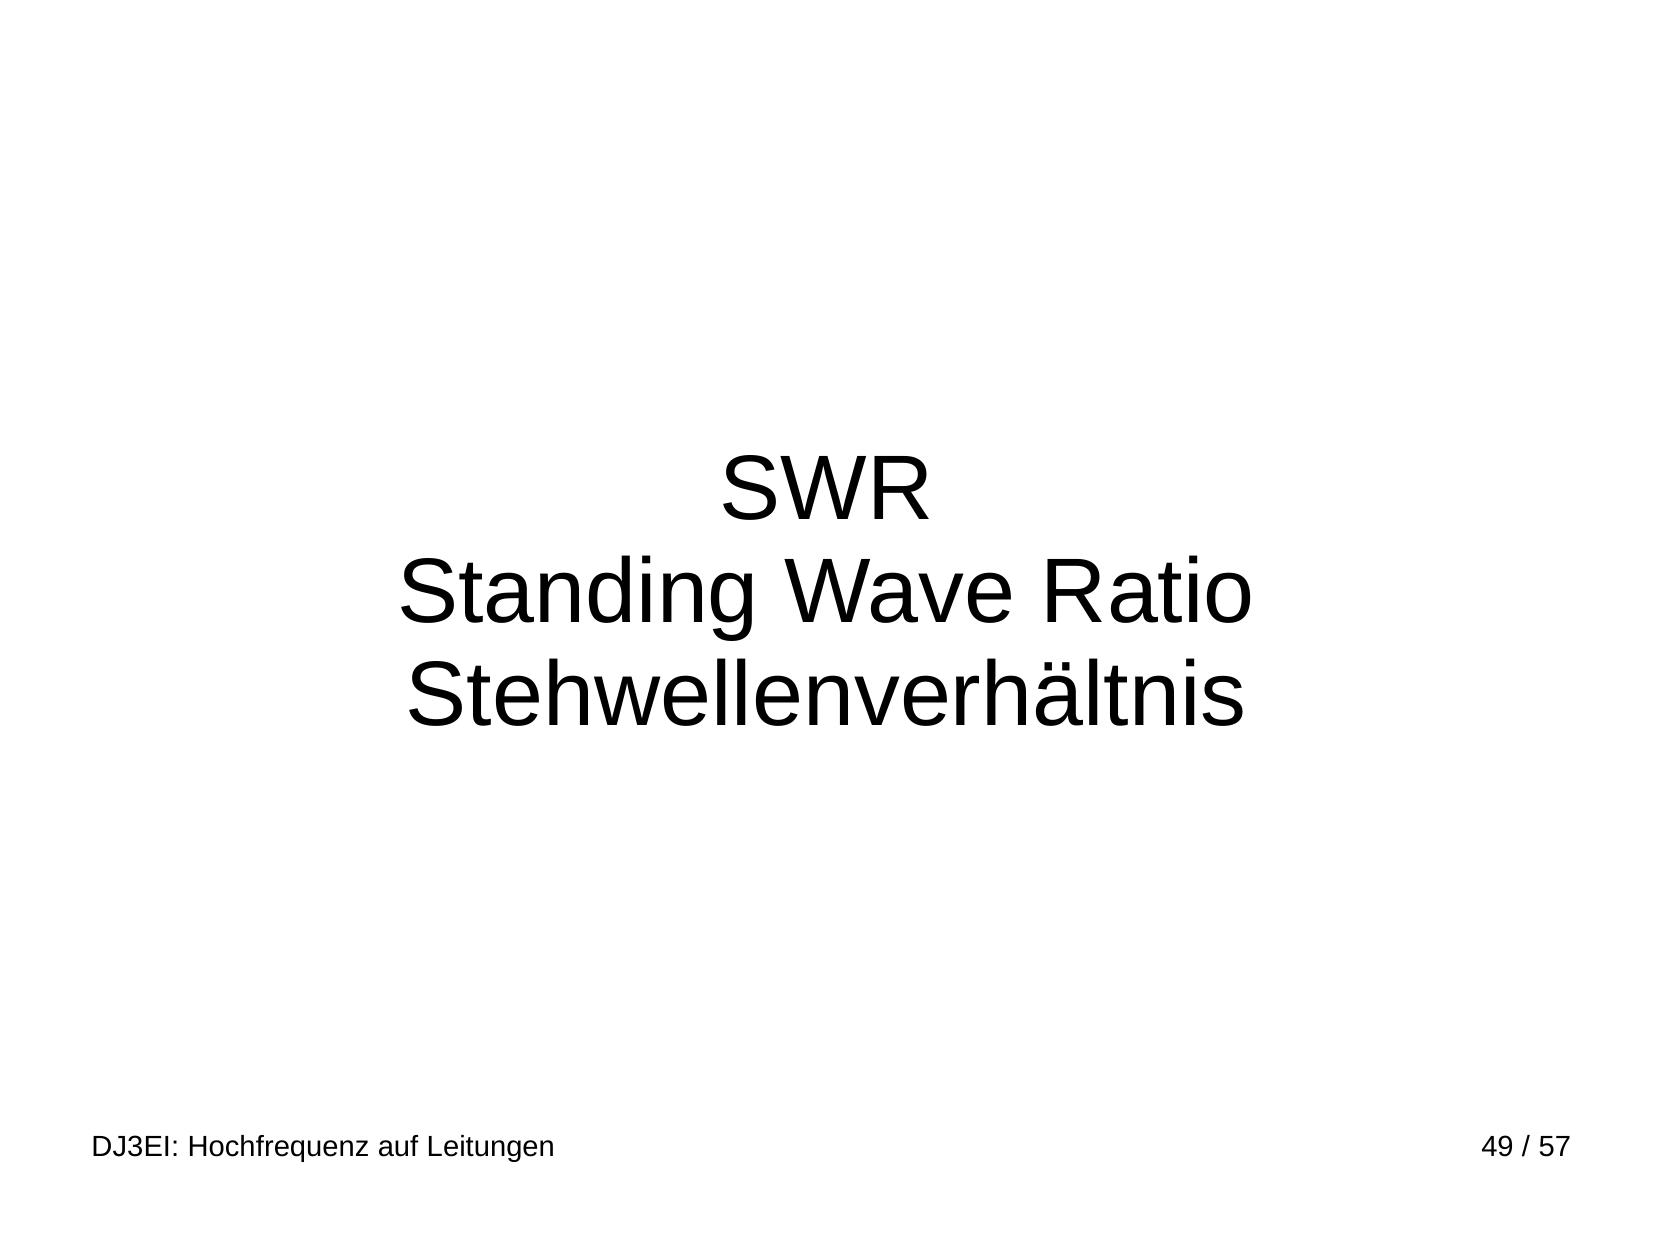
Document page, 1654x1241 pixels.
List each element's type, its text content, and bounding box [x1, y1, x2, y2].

title SWR Standing Wave Ratio Stehwellenverhältnis [82, 437, 1571, 745]
